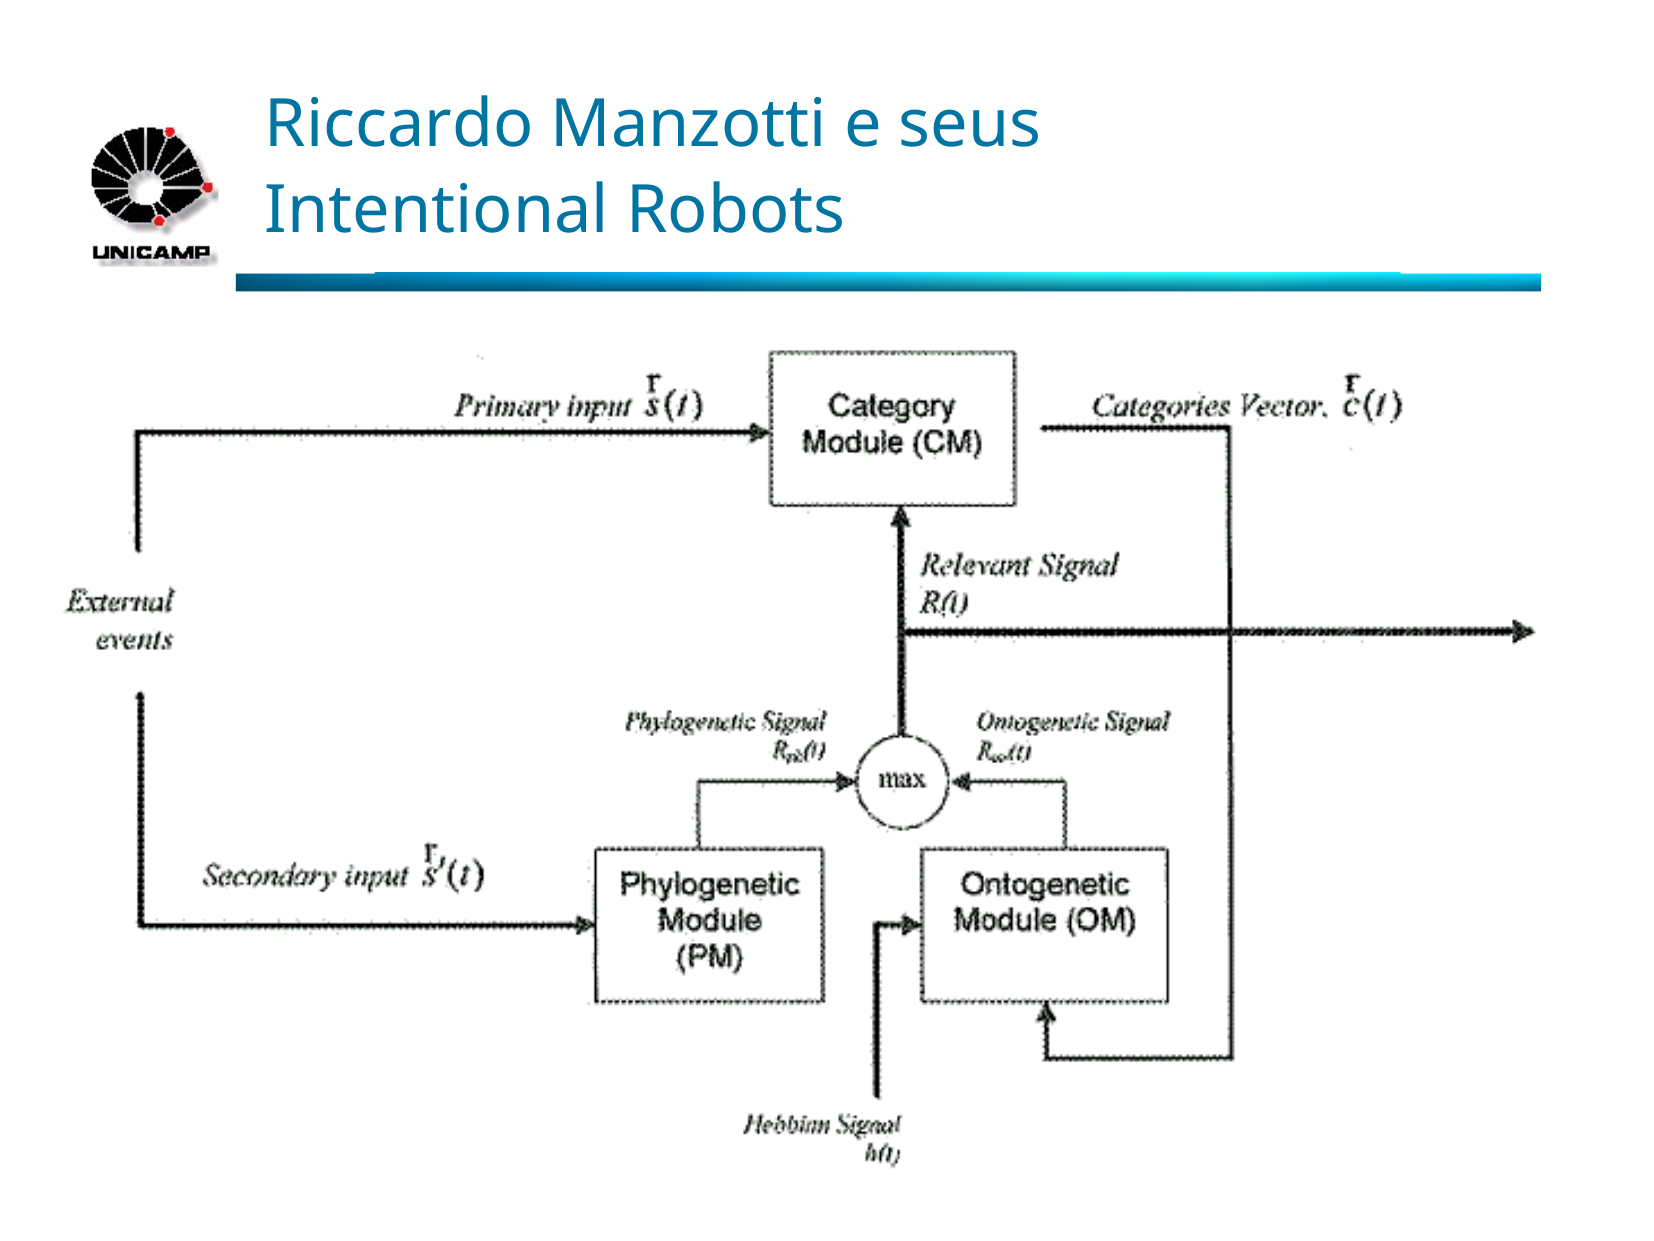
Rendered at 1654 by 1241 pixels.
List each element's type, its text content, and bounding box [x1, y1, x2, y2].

picture [125, 272, 1654, 295]
picture [59, 324, 1563, 1182]
title Riccardo Manzotti e seus Intentional Robots [264, 42, 1534, 250]
